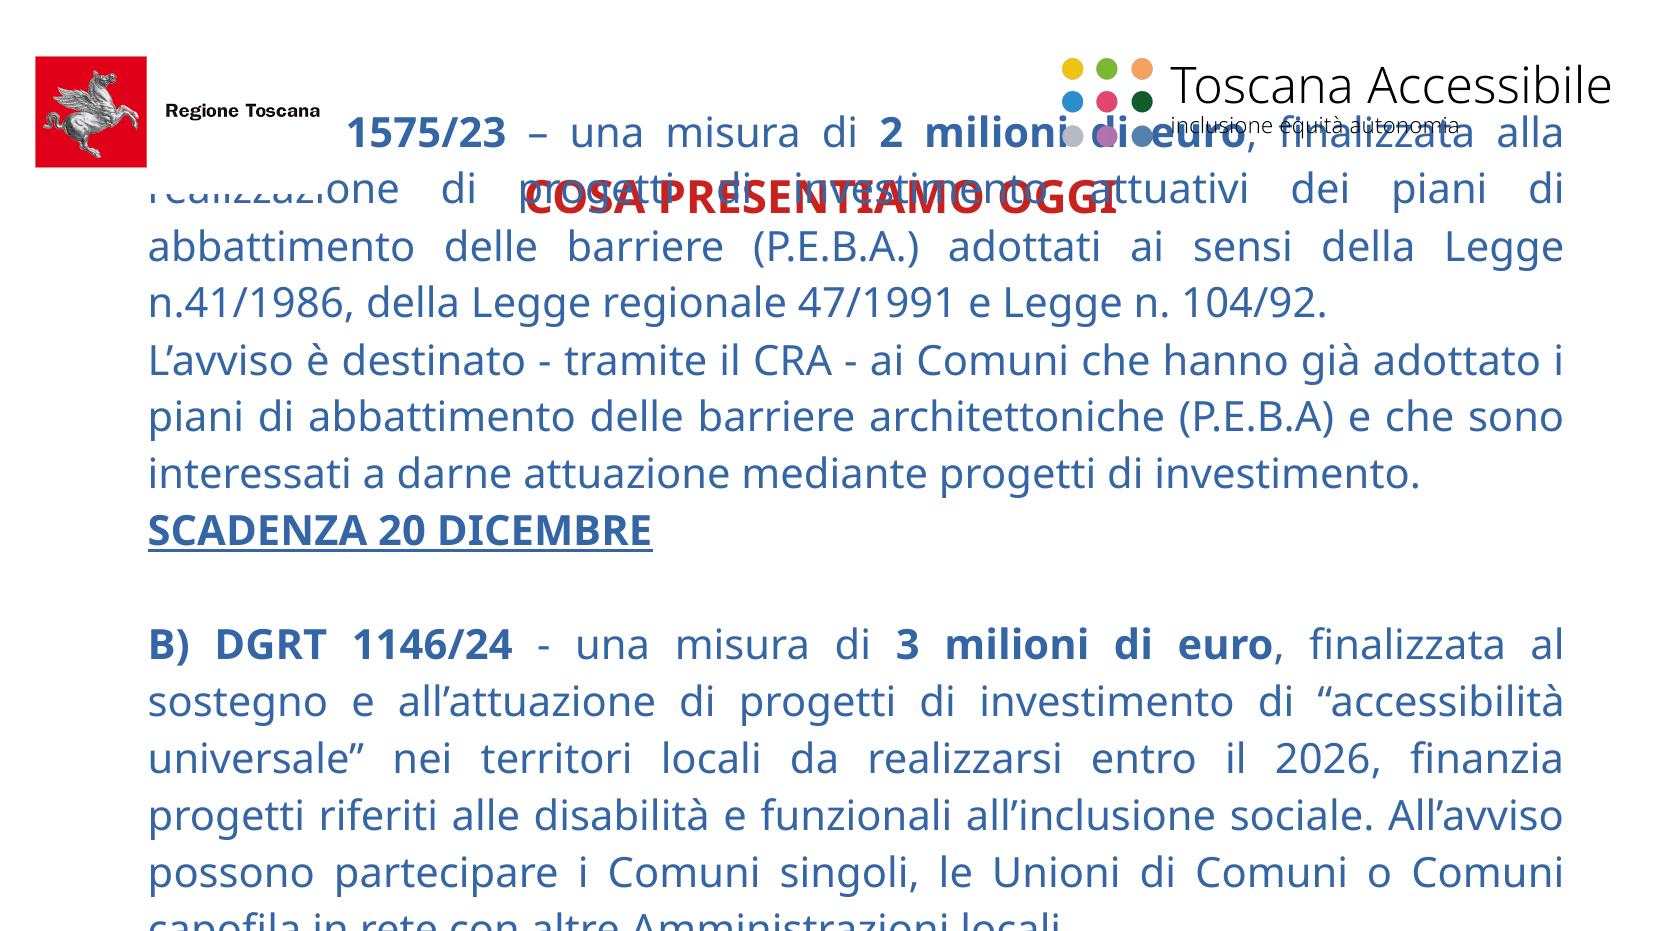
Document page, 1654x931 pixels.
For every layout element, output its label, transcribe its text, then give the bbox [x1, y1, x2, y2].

title COSA PRESENTIAMO OGGI [76, 118, 1565, 274]
picture [29, 29, 325, 194]
subtitle A) DGRT 1575/23 – una misura di 2 milioni di euro, finalizzata alla realizzazione di progetti di investimento attuativi dei piani di abbattimento delle barriere (P.E.B.A.) adottati ai sensi della Legge n.41/1986, della Legge regionale 47/1991 e Legge n. 104/92. L’avviso è destinato - tramite il CRA - ai Comuni che hanno già adottato i piani di abbattimento delle barriere architettoniche (P.E.B.A) e che sono interessati a darne attuazione mediante progetti di investimento. SCADENZA 20 DICEMBRE B) DGRT 1146/24 - una misura di 3 milioni di euro, finalizzata al sostegno e all’attuazione di progetti di investimento di “accessibilità universale” nei territori locali da realizzarsi entro il 2026, finanzia progetti riferiti alle disabilità e funzionali all’inclusione sociale. All’avviso possono partecipare i Comuni singoli, le Unioni di Comuni o Comuni capofila in rete con altre Amministrazioni locali. SCADENZA 30 NOVEMBRE [147, 244, 1565, 872]
picture [1062, 58, 1620, 147]
